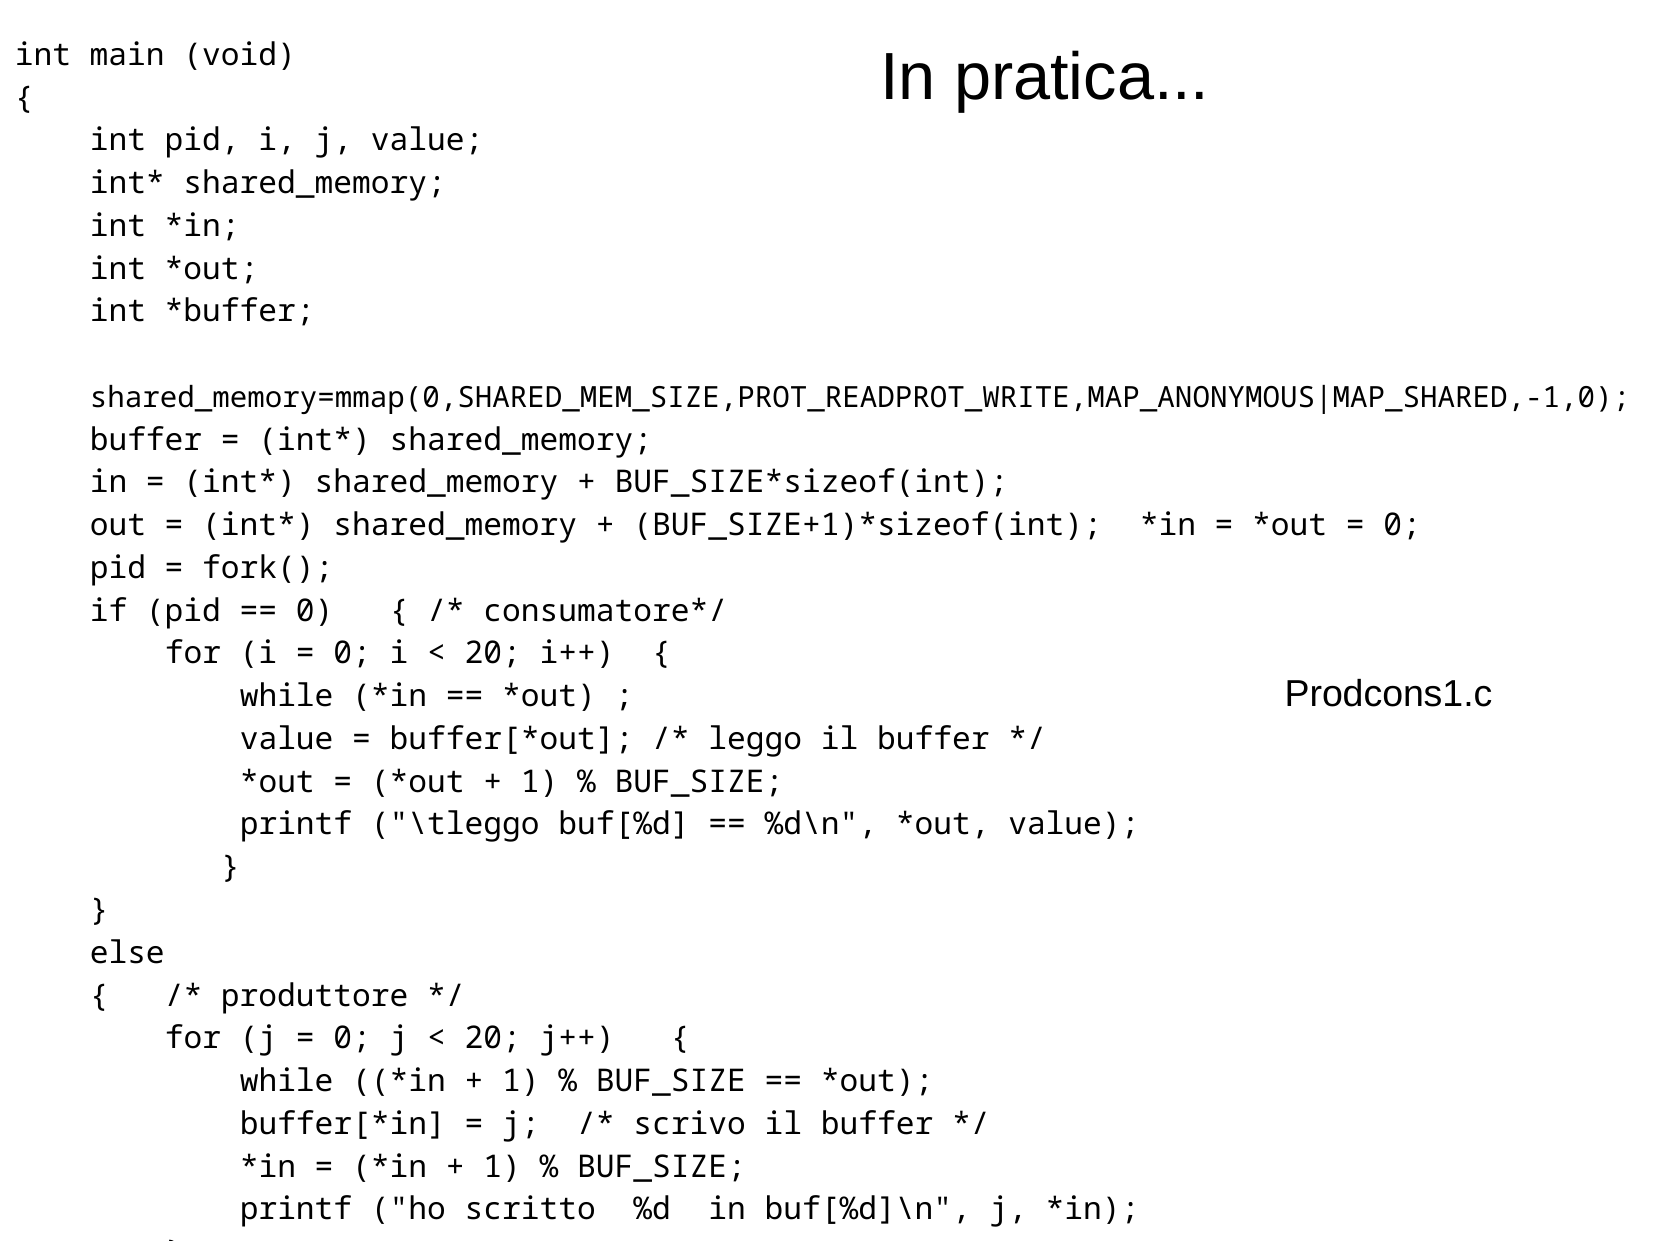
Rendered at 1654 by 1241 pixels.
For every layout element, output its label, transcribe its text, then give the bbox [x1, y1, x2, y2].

text_box Prodcons1.c [1269, 664, 1525, 722]
text_box int main (void) { int pid, i, j, value; int* shared_memory; int *in; int *out; int *buffer; shared_memory=mmap(0,SHARED_MEM_SIZE,PROT_READPROT_WRITE,MAP_ANONYMOUS|MAP_SHARED,-1,0); buffer = (int*) shared_memory; in = (int*) shared_memory + BUF_SIZE*sizeof(int); out = (int*) shared_memory + (BUF_SIZE+1)*sizeof(int); *in = *out = 0; pid = fork(); if (pid == 0) { /* consumatore*/ for (i = 0; i < 20; i++) { while (*in == *out) ; value = buffer[*out]; /* leggo il buffer */ *out = (*out + 1) % BUF_SIZE; printf ("\tleggo buf[%d] == %d\n", *out, value); } } else { /* produttore */ for (j = 0; j < 20; j++) { while ((*in + 1) % BUF_SIZE == *out); buffer[*in] = j; /* scrivo il buffer */ *in = (*in + 1) % BUF_SIZE; printf ("ho scritto %d in buf[%d]\n", j, *in); } wait (pid); } exit (0); } [0, 0, 1654, 1238]
